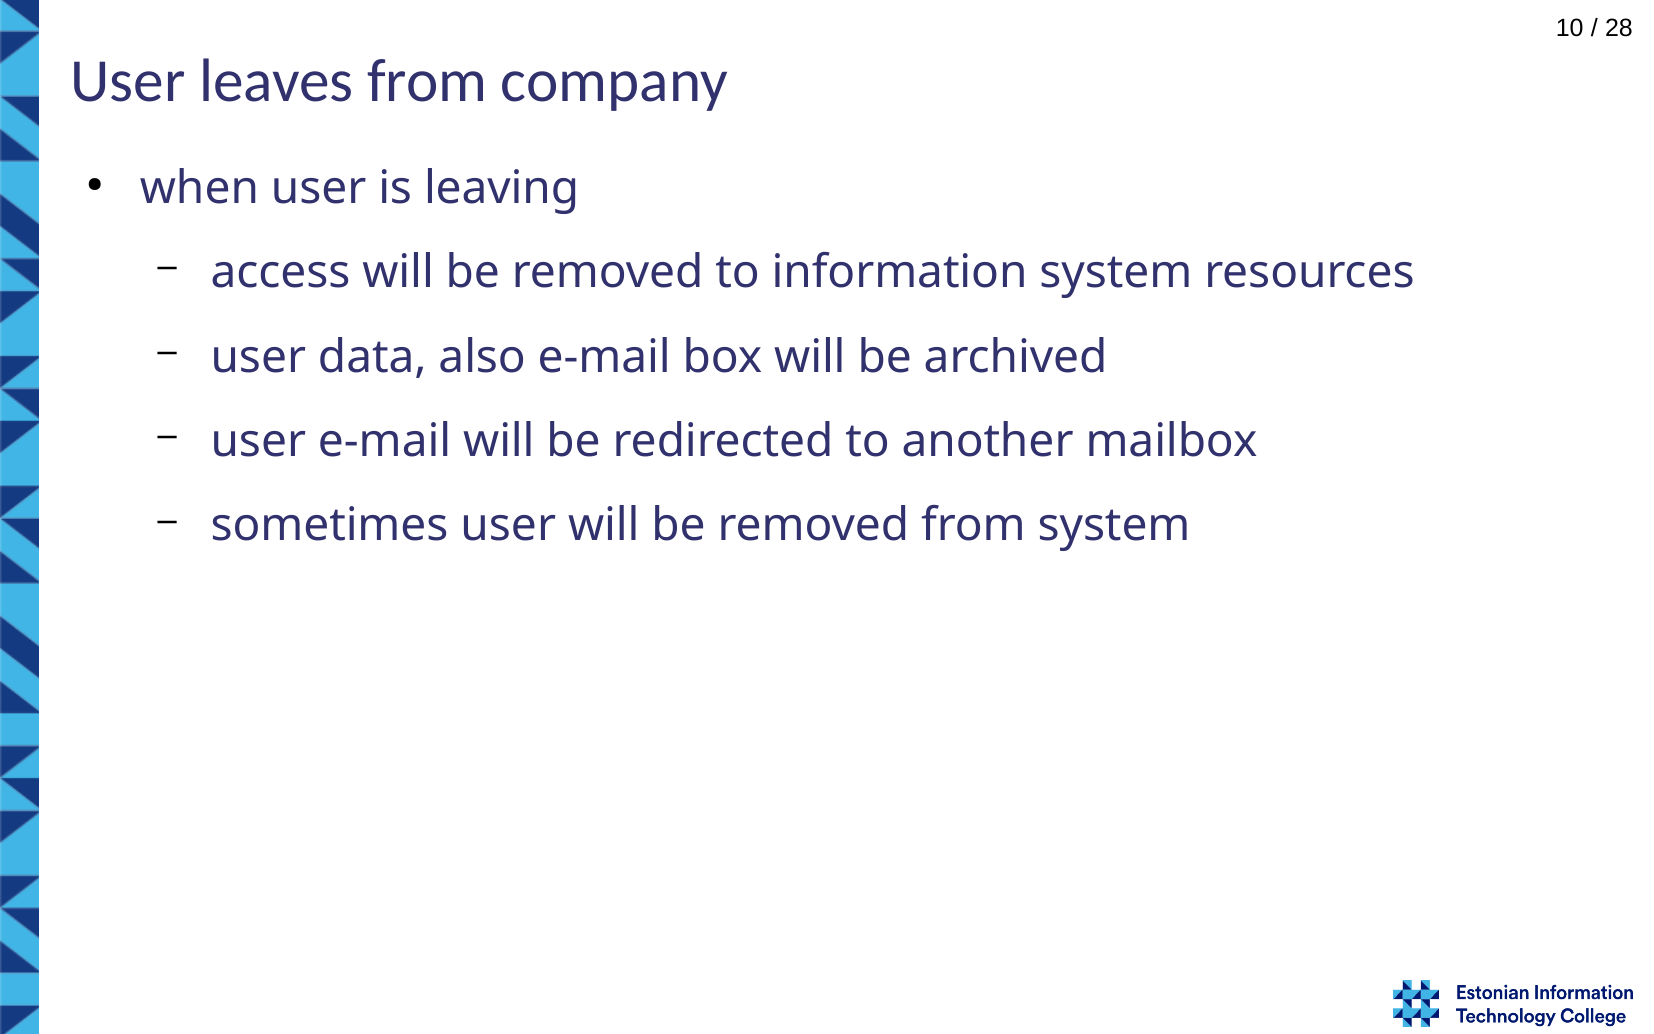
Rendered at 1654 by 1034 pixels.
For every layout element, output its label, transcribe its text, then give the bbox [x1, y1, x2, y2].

title User leaves from company [70, 41, 1630, 130]
list when user is leaving access will be removed to information system resources user data, also e-mail box will be archived user e-mail will be redirected to another mailbox sometimes user will be removed from system [68, 153, 1630, 957]
picture [1393, 980, 1633, 1027]
